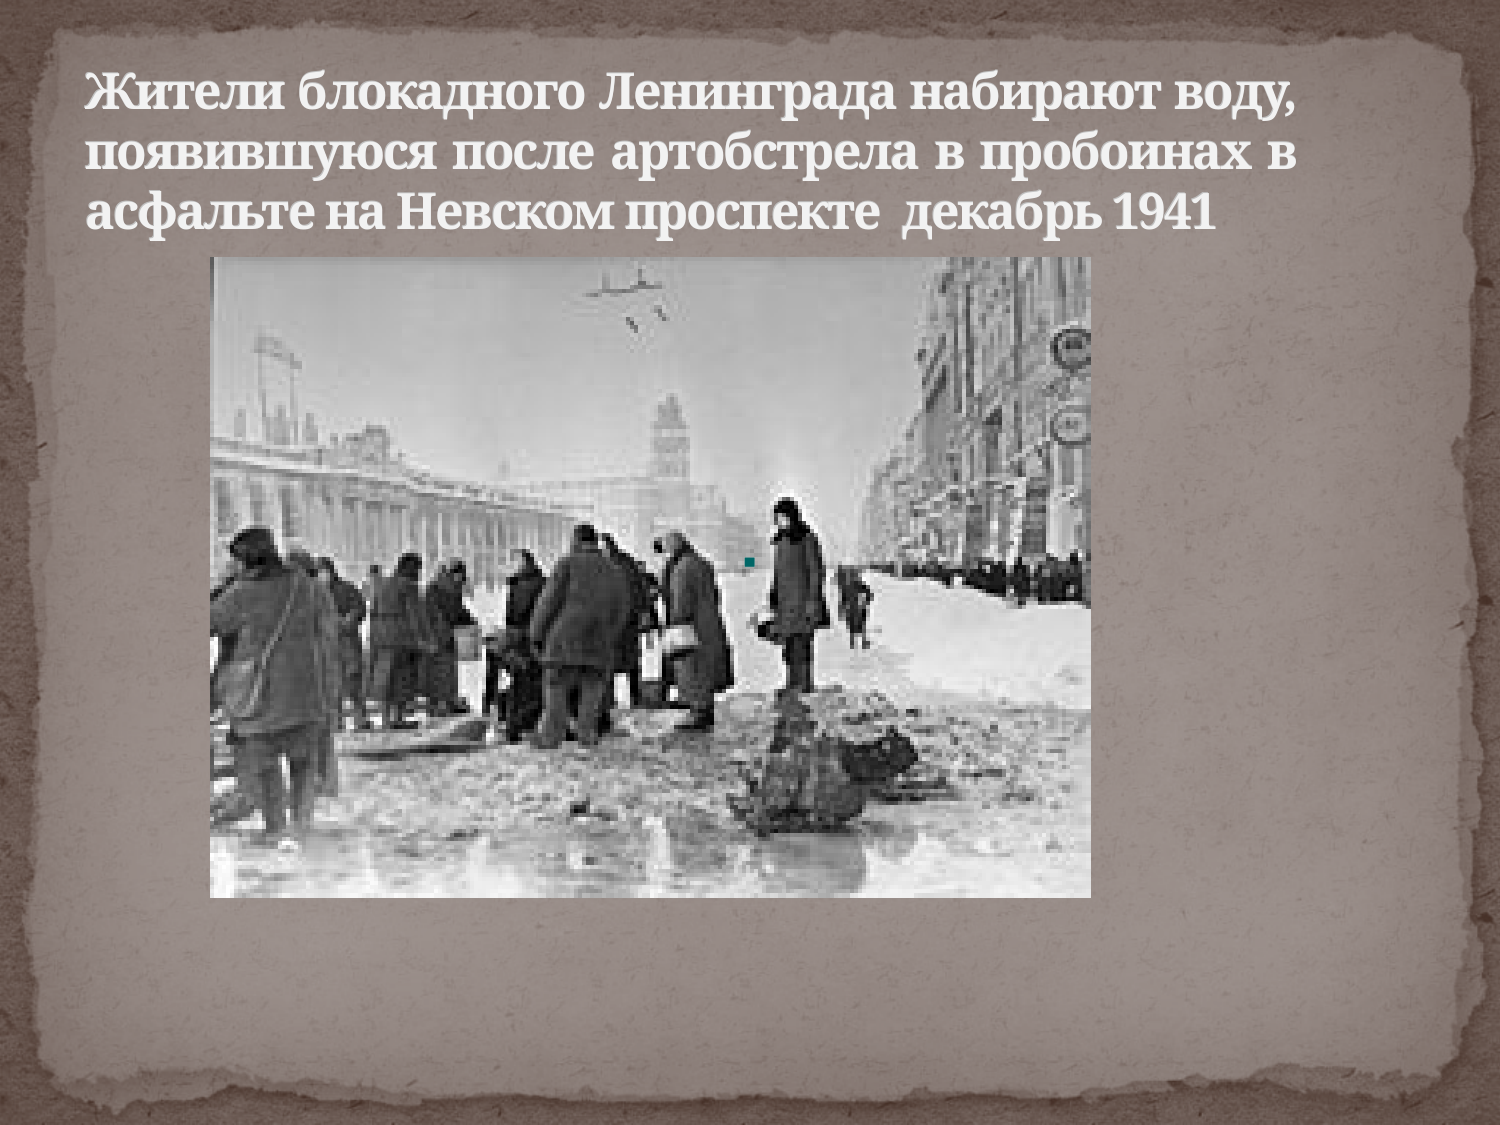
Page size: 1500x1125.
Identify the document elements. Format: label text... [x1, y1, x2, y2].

title Жители блокадного Ленинграда набирают воду, появившуюся после артобстрела в пробоинах в асфальте на Невском проспекте декабрь 1941 [70, 46, 1421, 247]
picture [210, 257, 1091, 898]
